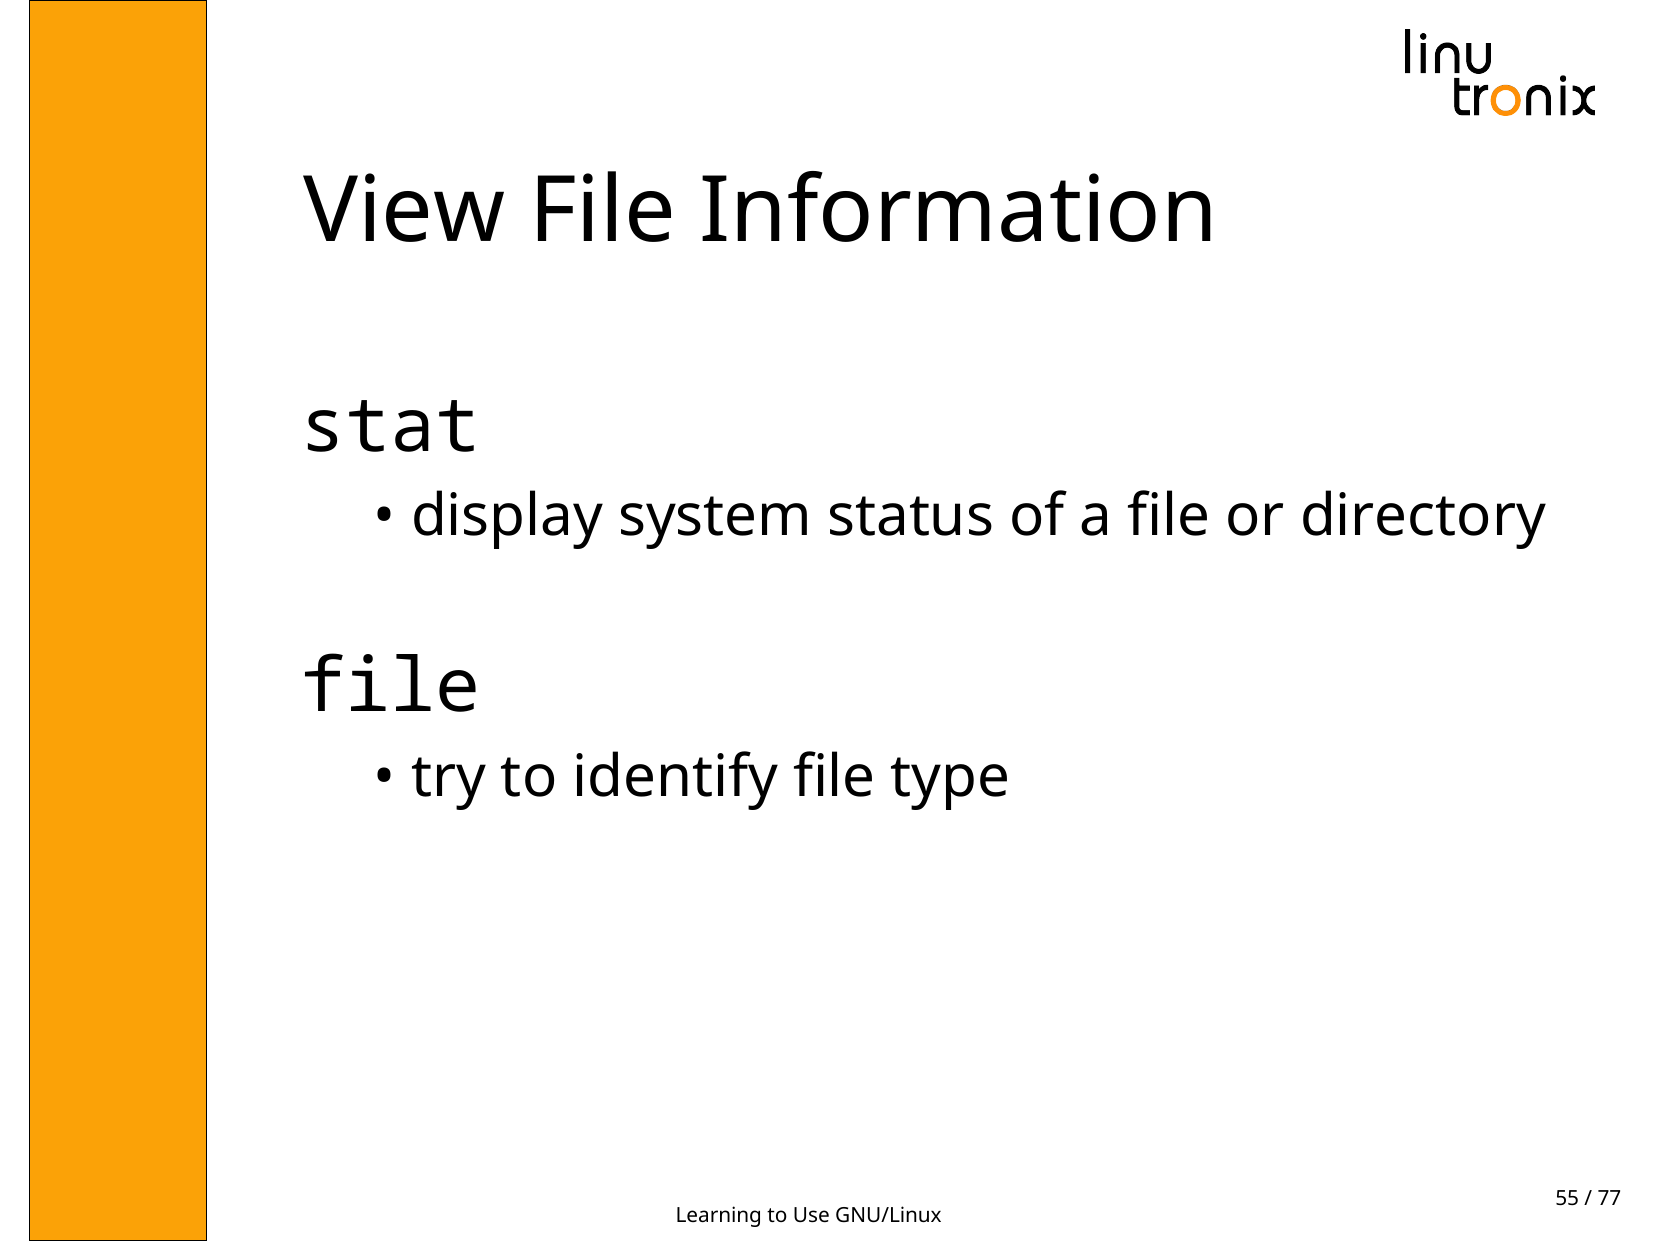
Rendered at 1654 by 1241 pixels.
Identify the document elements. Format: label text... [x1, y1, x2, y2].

text_box stat • display system status of a file or directory file • try to identify file type [300, 370, 1654, 749]
text_box View File Information [303, 143, 1265, 263]
picture [1405, 29, 1595, 116]
